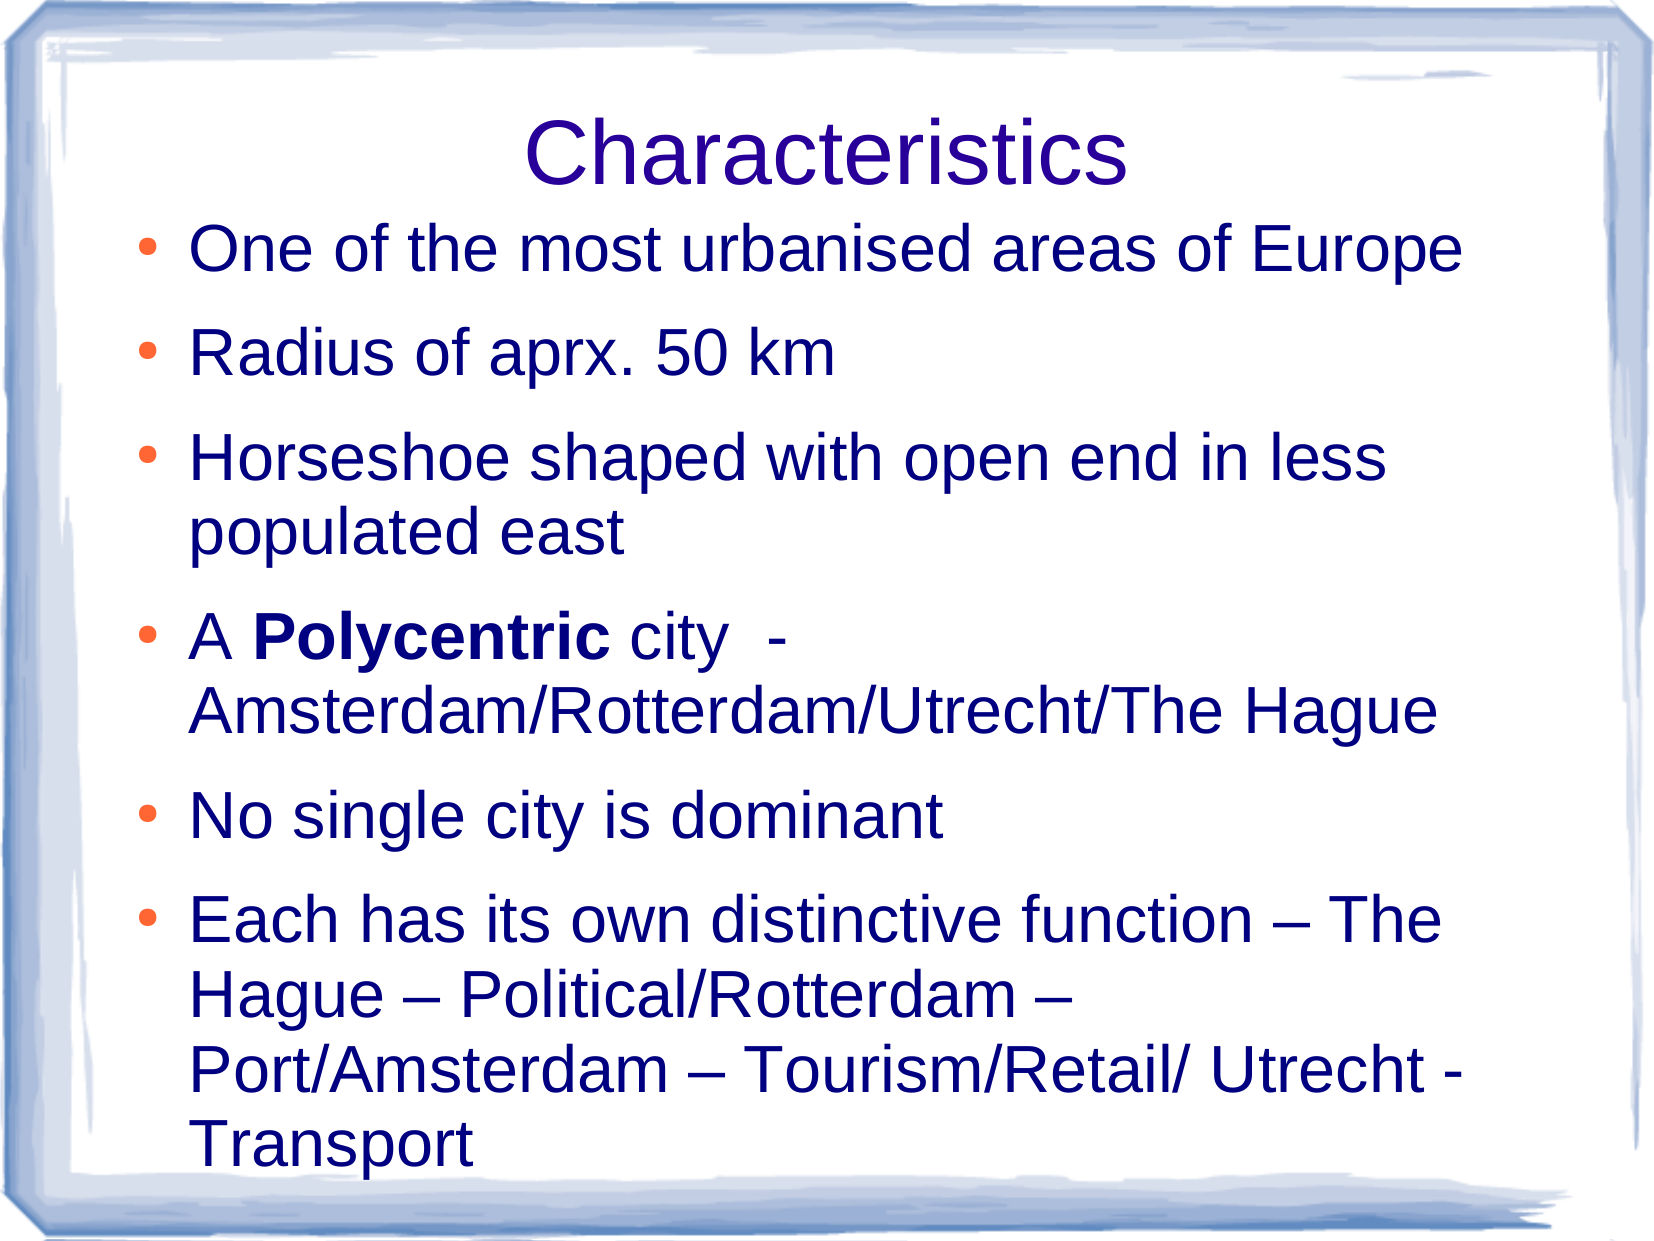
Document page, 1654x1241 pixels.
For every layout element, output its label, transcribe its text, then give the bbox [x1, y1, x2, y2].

picture [0, 0, 1654, 1241]
list One of the most urbanised areas of Europe Radius of aprx. 50 km Horseshoe shaped with open end in less populated east A Polycentric city - Amsterdam/Rotterdam/Utrecht/The Hague No single city is dominant Each has its own distinctive function – The Hague – Political/Rotterdam – Port/Amsterdam – Tourism/Retail/ Utrecht - Transport [118, 211, 1571, 1182]
title Characteristics [82, 56, 1571, 250]
